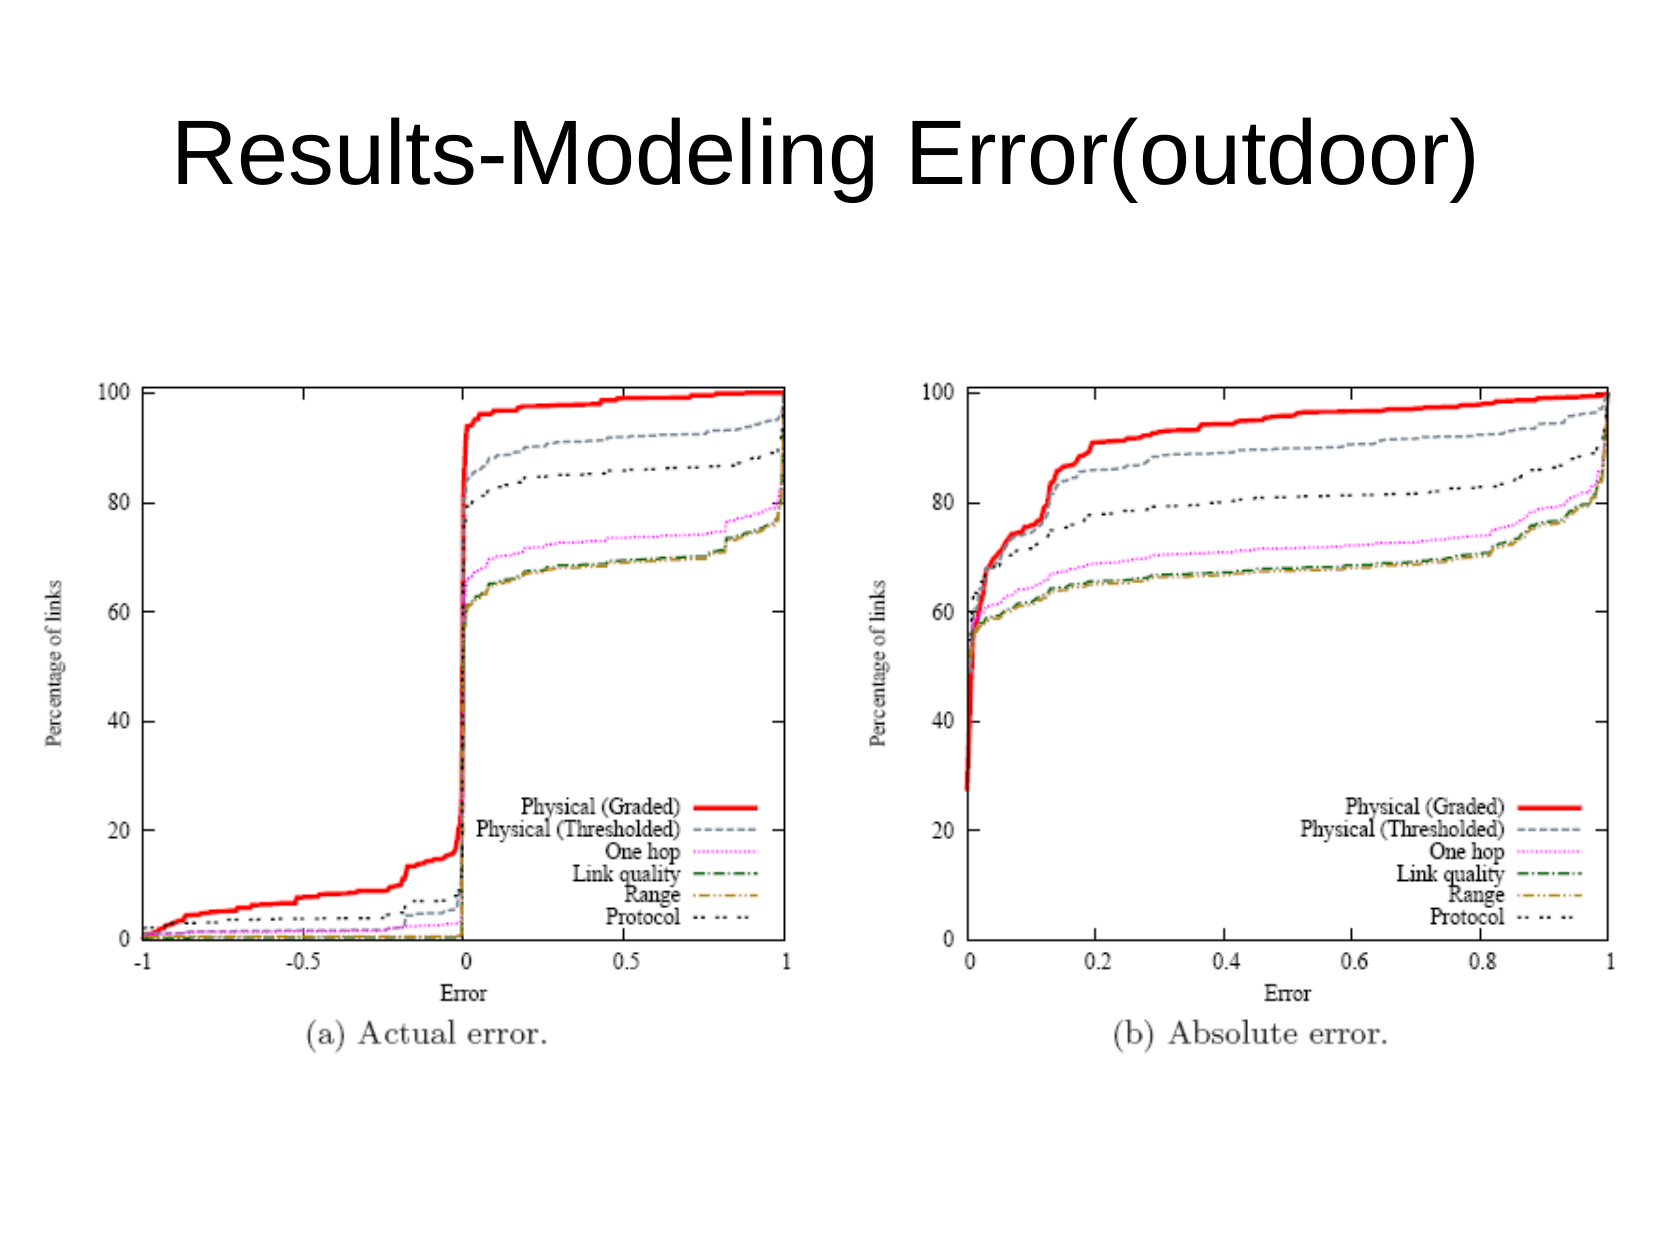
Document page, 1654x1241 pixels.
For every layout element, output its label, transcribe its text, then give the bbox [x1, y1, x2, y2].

picture [0, 374, 1654, 1063]
title Results-Modeling Error(outdoor) [82, 49, 1571, 257]
